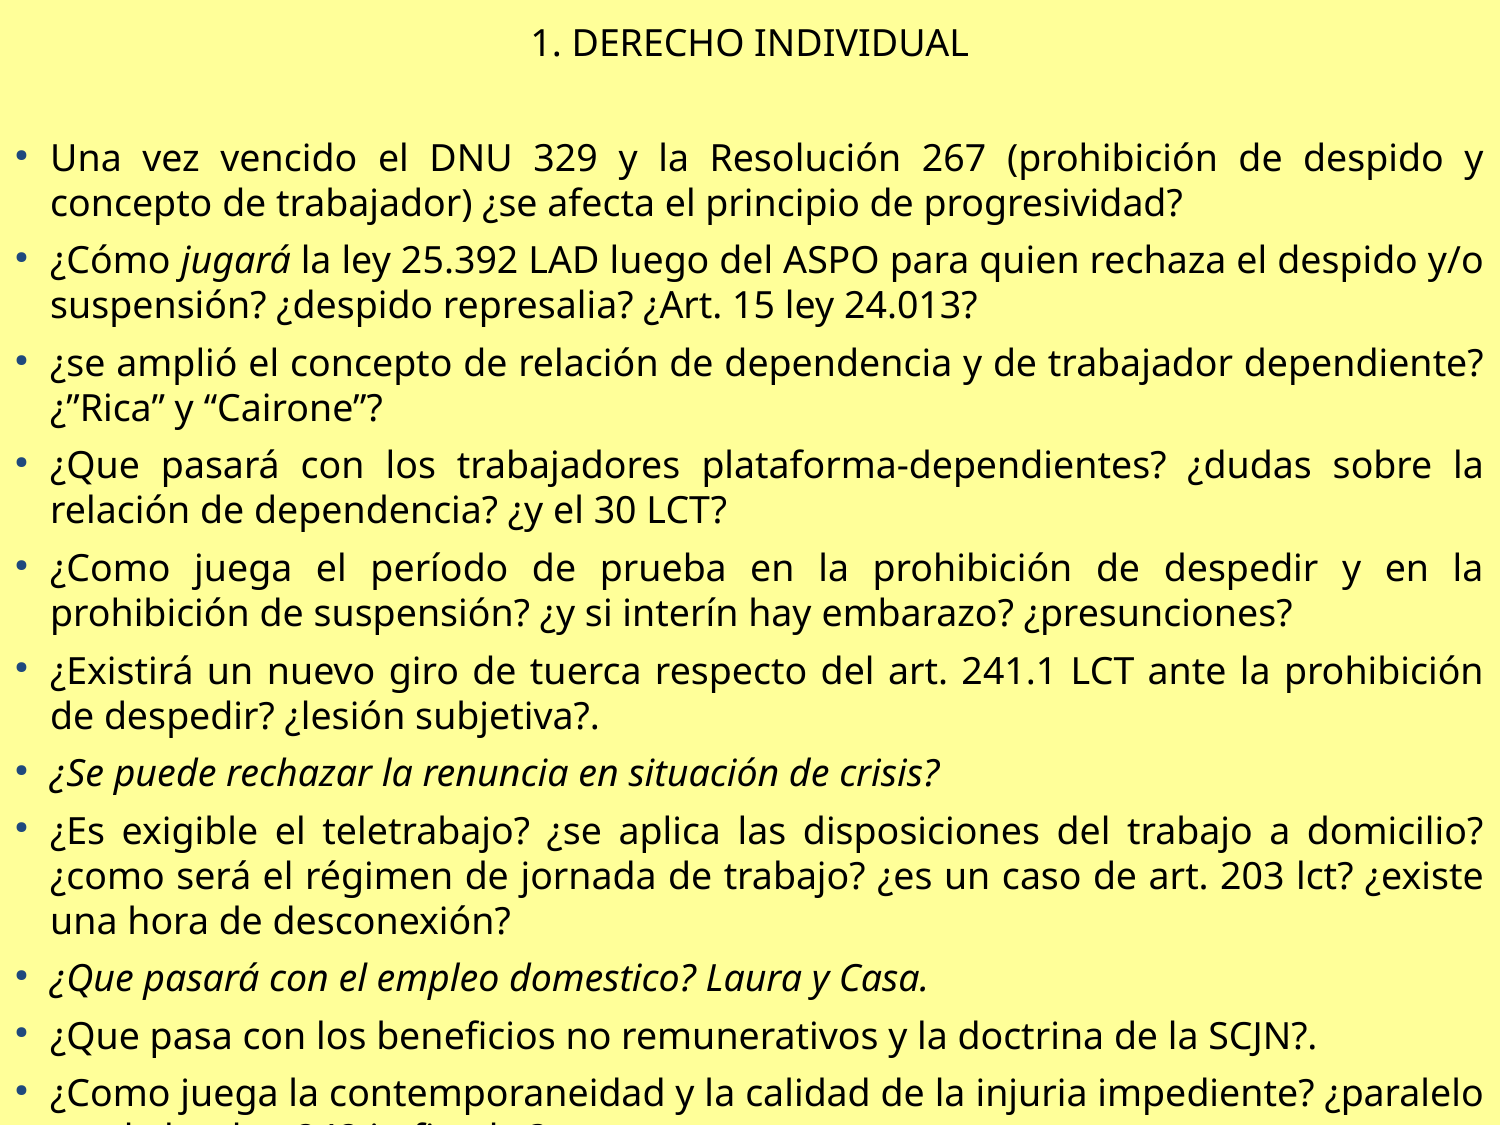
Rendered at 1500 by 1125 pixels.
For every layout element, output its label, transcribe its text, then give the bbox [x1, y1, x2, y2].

text_box 1. DERECHO INDIVIDUAL Una vez vencido el DNU 329 y la Resolución 267 (prohibición de despido y concepto de trabajador) ¿se afecta el principio de progresividad? ¿Cómo jugará la ley 25.392 LAD luego del ASPO para quien rechaza el despido y/o suspensión? ¿despido represalia? ¿Art. 15 ley 24.013? ¿se amplió el concepto de relación de dependencia y de trabajador dependiente? ¿”Rica” y “Cairone”? ¿Que pasará con los trabajadores plataforma-dependientes? ¿dudas sobre la relación de dependencia? ¿y el 30 LCT? ¿Como juega el período de prueba en la prohibición de despedir y en la prohibición de suspensión? ¿y si interín hay embarazo? ¿presunciones? ¿Existirá un nuevo giro de tuerca respecto del art. 241.1 LCT ante la prohibición de despedir? ¿lesión subjetiva?. ¿Se puede rechazar la renuncia en situación de crisis? ¿Es exigible el teletrabajo? ¿se aplica las disposiciones del trabajo a domicilio? ¿como será el régimen de jornada de trabajo? ¿es un caso de art. 203 lct? ¿existe una hora de desconexión? ¿Que pasará con el empleo domestico? Laura y Casa. ¿Que pasa con los beneficios no remunerativos y la doctrina de la SCJN?. ¿Como juega la contemporaneidad y la calidad de la injuria impediente? ¿paralelo con la huelga 242 in fine lct? ¿como juega el ánimo abandónico cuando no se puede salir? [0, 11, 1500, 1125]
